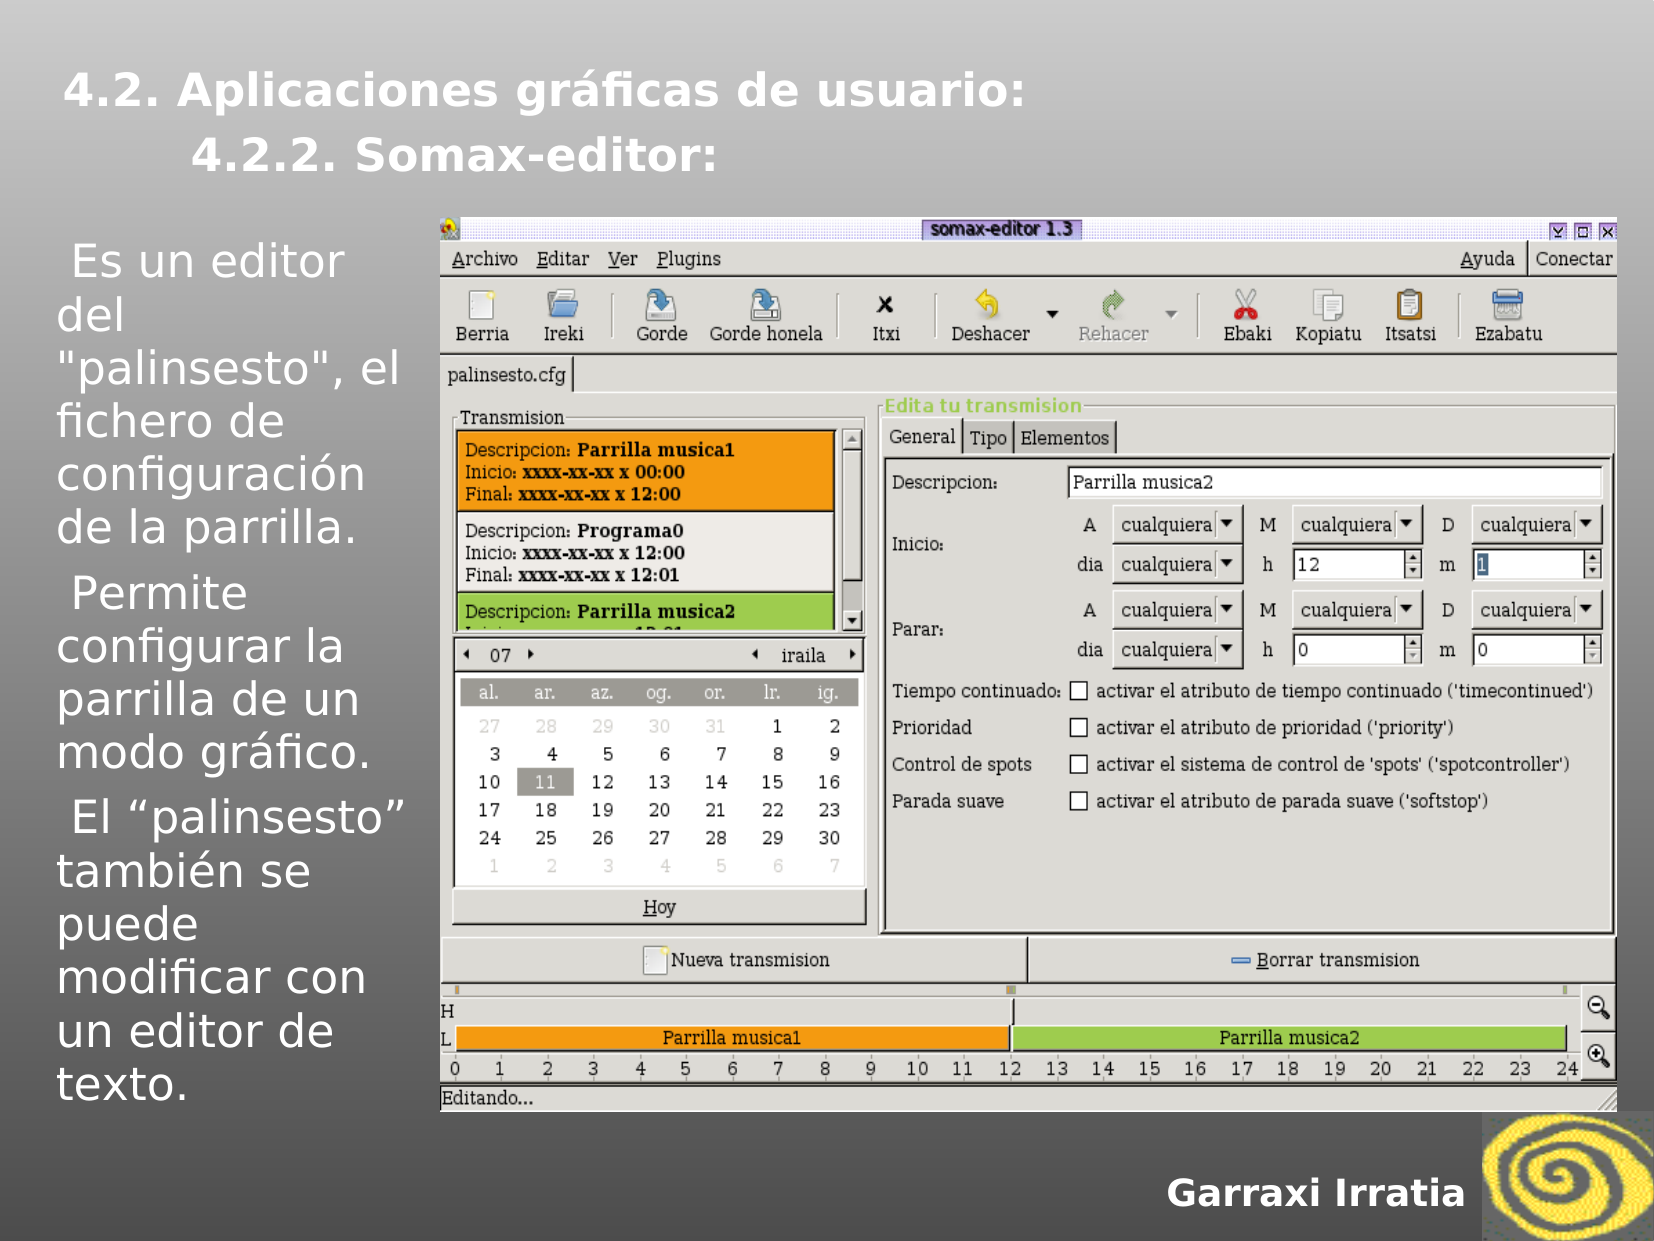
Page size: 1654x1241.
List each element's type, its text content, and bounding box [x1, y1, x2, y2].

picture [440, 217, 1654, 1241]
text_box 4.2. Aplicaciones gráficas de usuario: 4.2.2. Somax-editor: [47, 56, 1550, 190]
text_box Es un editor del "palinsesto", el fichero de configuración de la parrilla. Permite configurar la parrilla de un modo gráfico. El “palinsesto” también se puede modificar con un editor de texto. [41, 227, 442, 1119]
